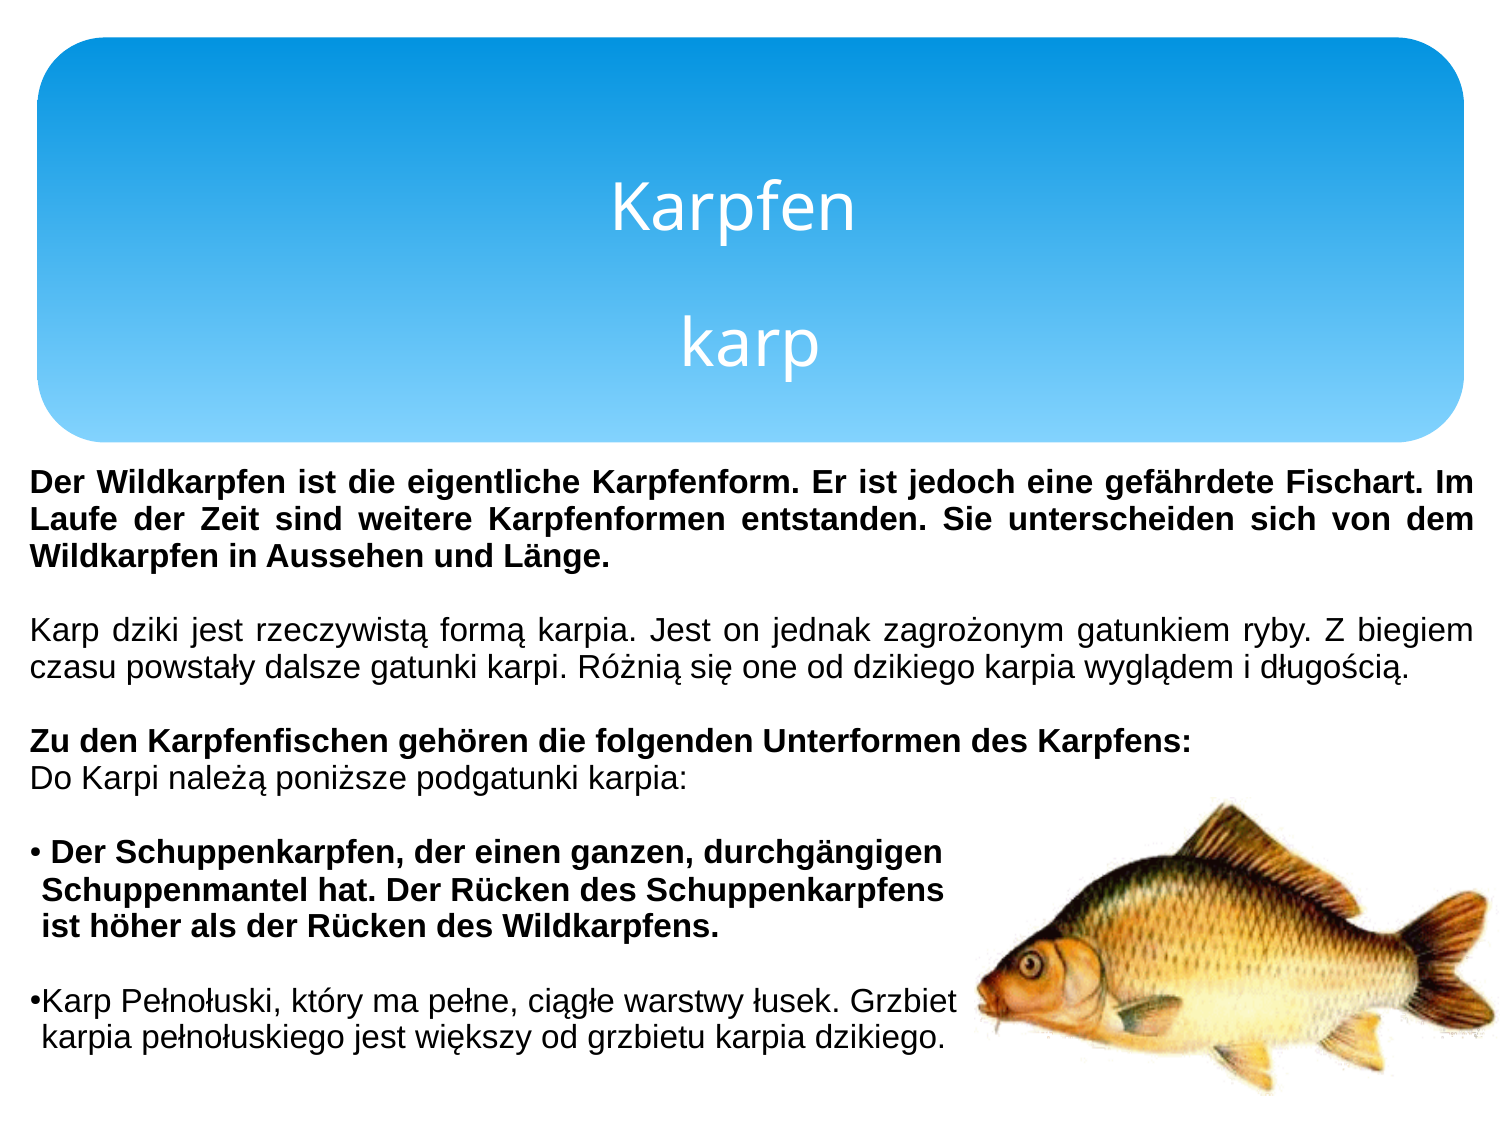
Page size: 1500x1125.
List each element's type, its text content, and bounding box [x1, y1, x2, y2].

title Karpfen karp [67, 115, 1418, 384]
subtitle Der Wildkarpfen ist die eigentliche Karpfenform. Er ist jedoch eine gefährdete Fischart. Im Laufe der Zeit sind weitere Karpfenformen entstanden. Sie unterscheiden sich von dem Wildkarpfen in Aussehen und Länge. Karp dziki jest rzeczywistą formą karpia. Jest on jednak zagrożonym gatunkiem ryby. Z biegiem czasu powstały dalsze gatunki karpi. Różnią się one od dzikiego karpia wyglądem i długością. Zu den Karpfenfischen gehören die folgenden Unterformen des Karpfens: Do Karpi należą poniższe podgatunki karpia: Der Schuppenkarpfen, der einen ganzen, durchgängigen Schuppenmantel hat. Der Rücken des Schuppenkarpfens ist höher als der Rücken des Wildkarpfens. Karp Pełnołuski, który ma pełne, ciągłe warstwy łusek. Grzbiet karpia pełnołuskiego jest większy od grzbietu karpia dzikiego. [29, 456, 1477, 1063]
picture [974, 797, 1500, 1096]
